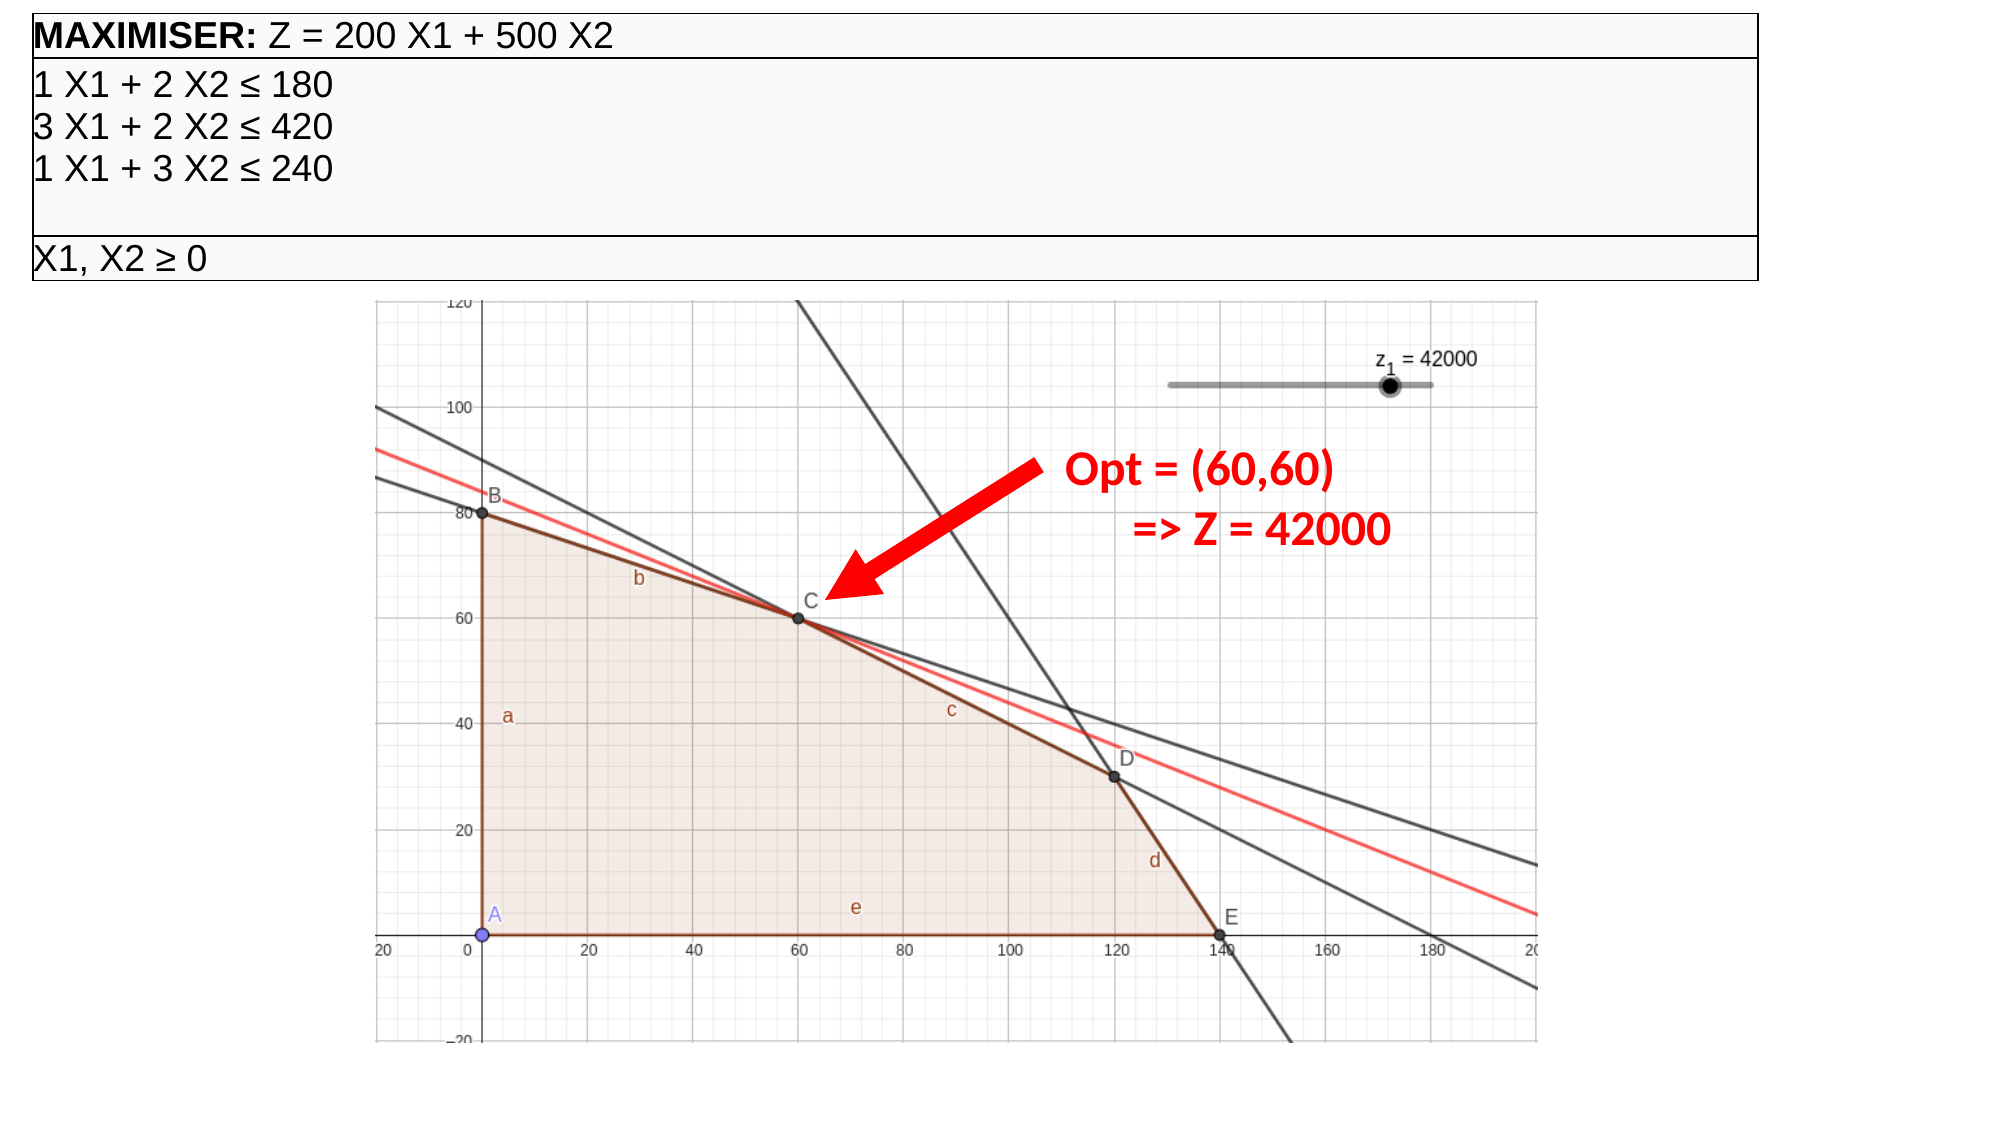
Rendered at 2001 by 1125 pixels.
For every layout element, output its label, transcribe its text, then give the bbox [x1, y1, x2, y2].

picture [375, 300, 1538, 1043]
table_cell X1, X2 ≥ 0 [34, 237, 1757, 280]
table_cell X1, X2 ≥ 0 [34, 246, 43, 269]
table_header MAXIMISER: Z = 200 X1 + 500 X2 [34, 14, 1757, 57]
table_cell 1 X1 + 2 X2 ≤ 180 3 X1 + 2 X2 ≤ 420 1 X1 + 3 X2 ≤ 240 [34, 59, 1757, 235]
text_box Opt = (60,60) => Z = 42000 [1049, 427, 1442, 563]
